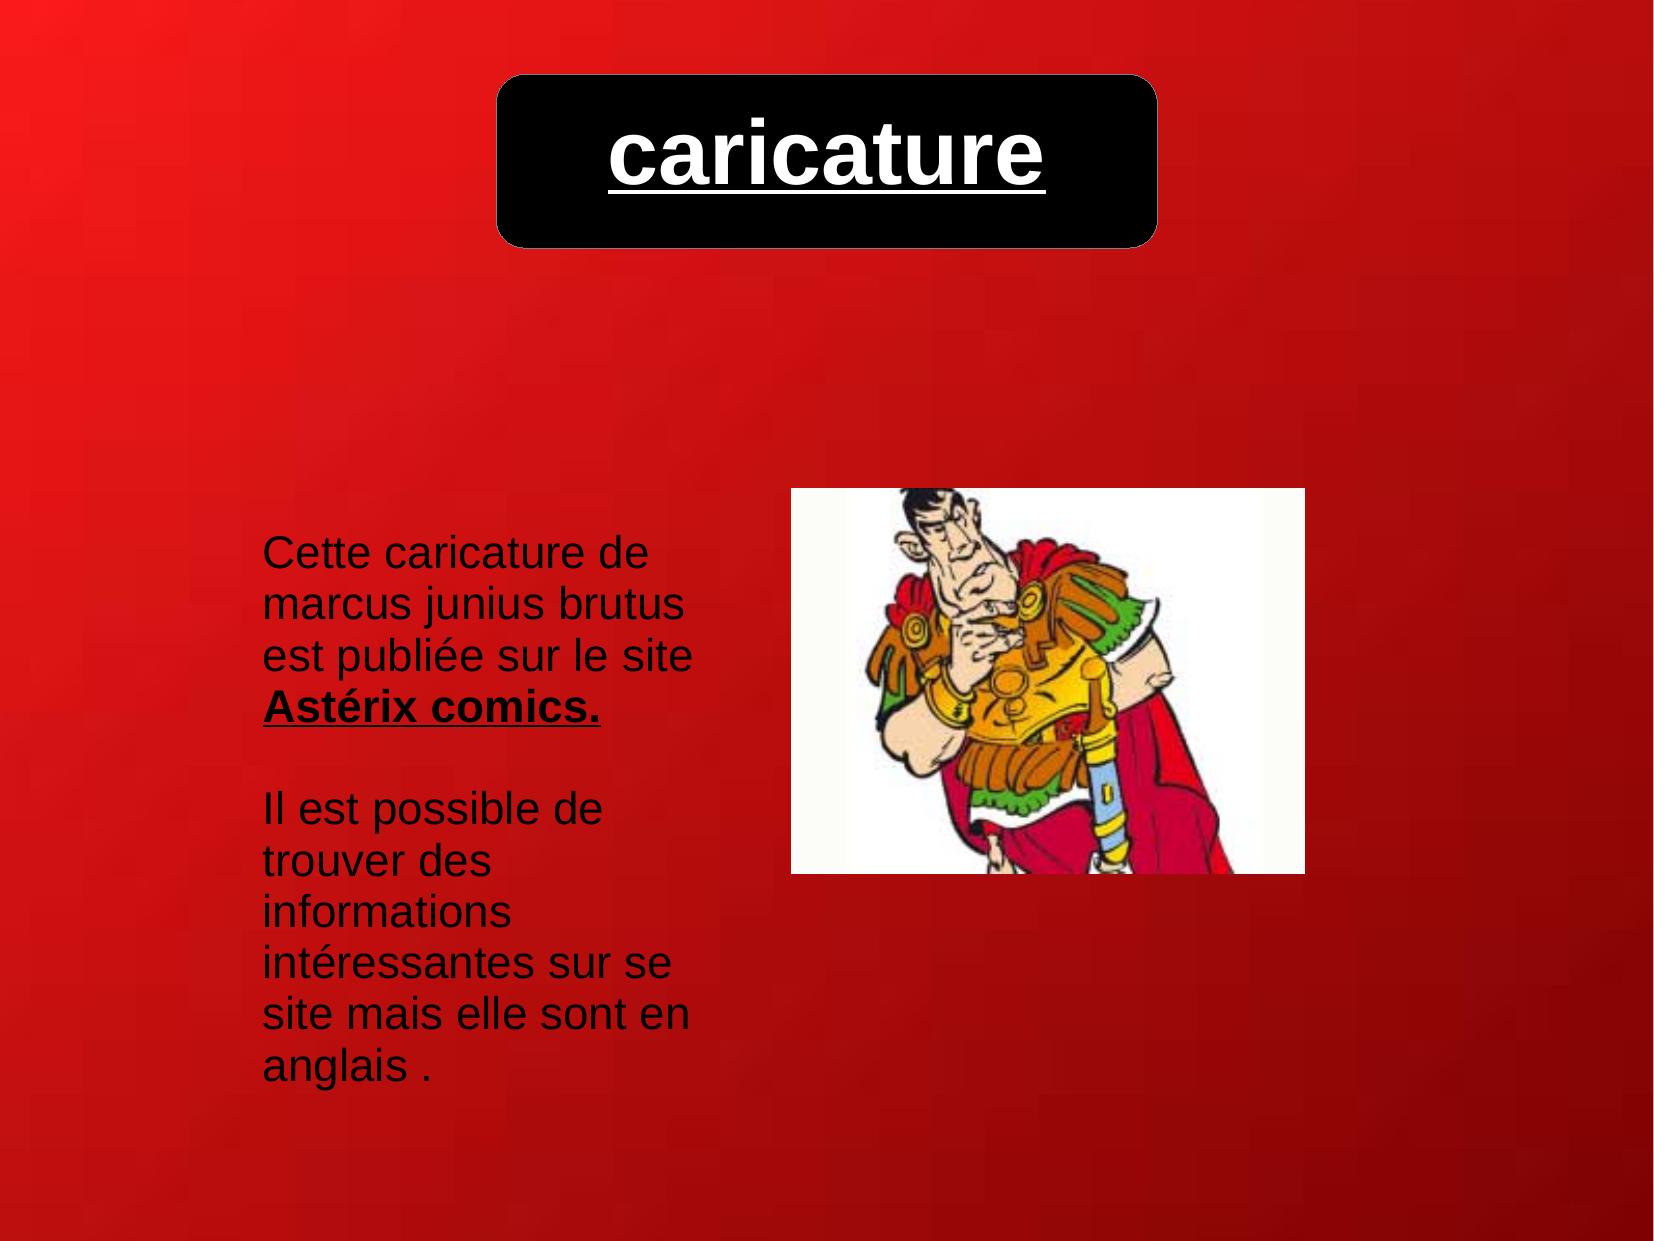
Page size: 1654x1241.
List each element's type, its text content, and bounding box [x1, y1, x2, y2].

picture [0, 0, 1654, 1241]
text_box Cette caricature de marcus junius brutus est publiée sur le site Astérix comics. Il est possible de trouver des informations intéressantes sur se site mais elle sont en anglais . [248, 519, 756, 1099]
title caricature [82, 49, 1571, 257]
